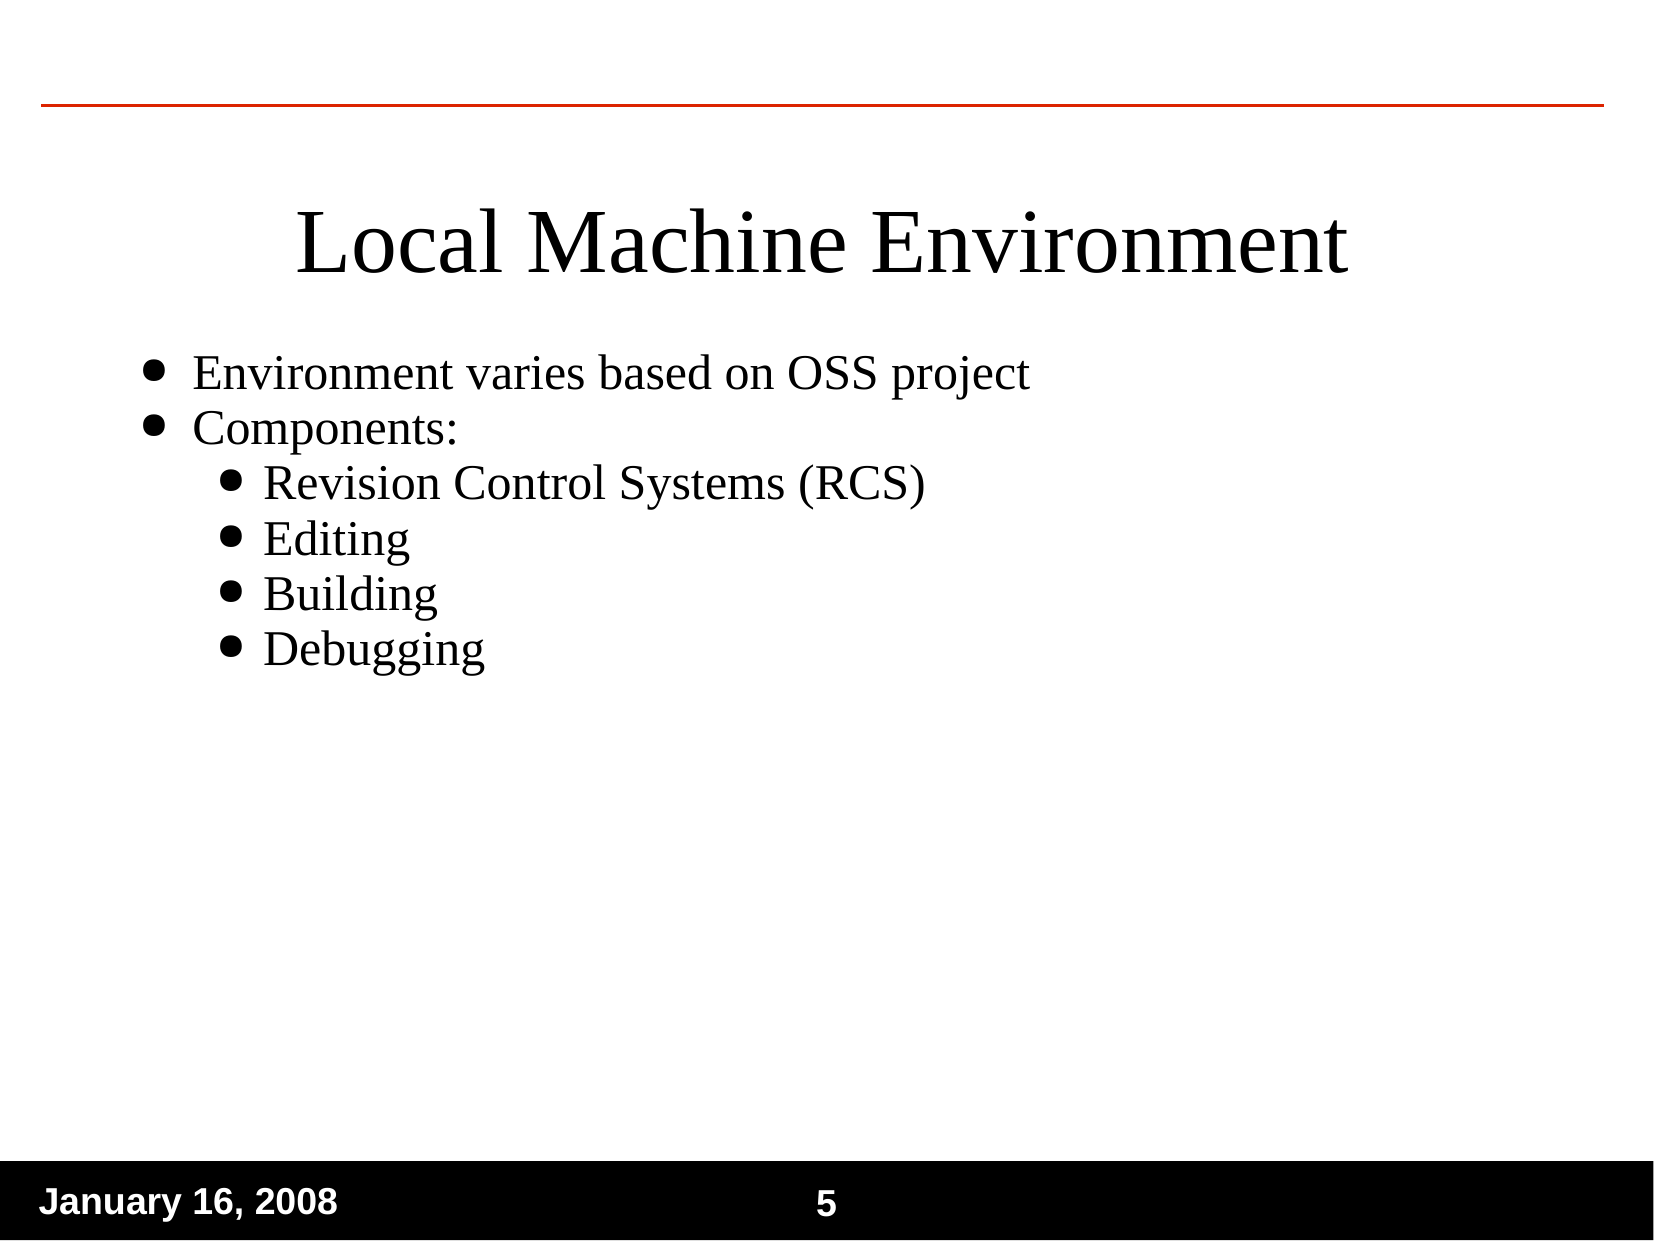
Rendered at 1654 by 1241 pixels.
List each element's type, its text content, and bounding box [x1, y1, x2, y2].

title Local Machine Environment [117, 137, 1530, 346]
list Environment varies based on OSS project Components: Revision Control Systems (RCS) Editing Building Debugging [121, 344, 1534, 1127]
